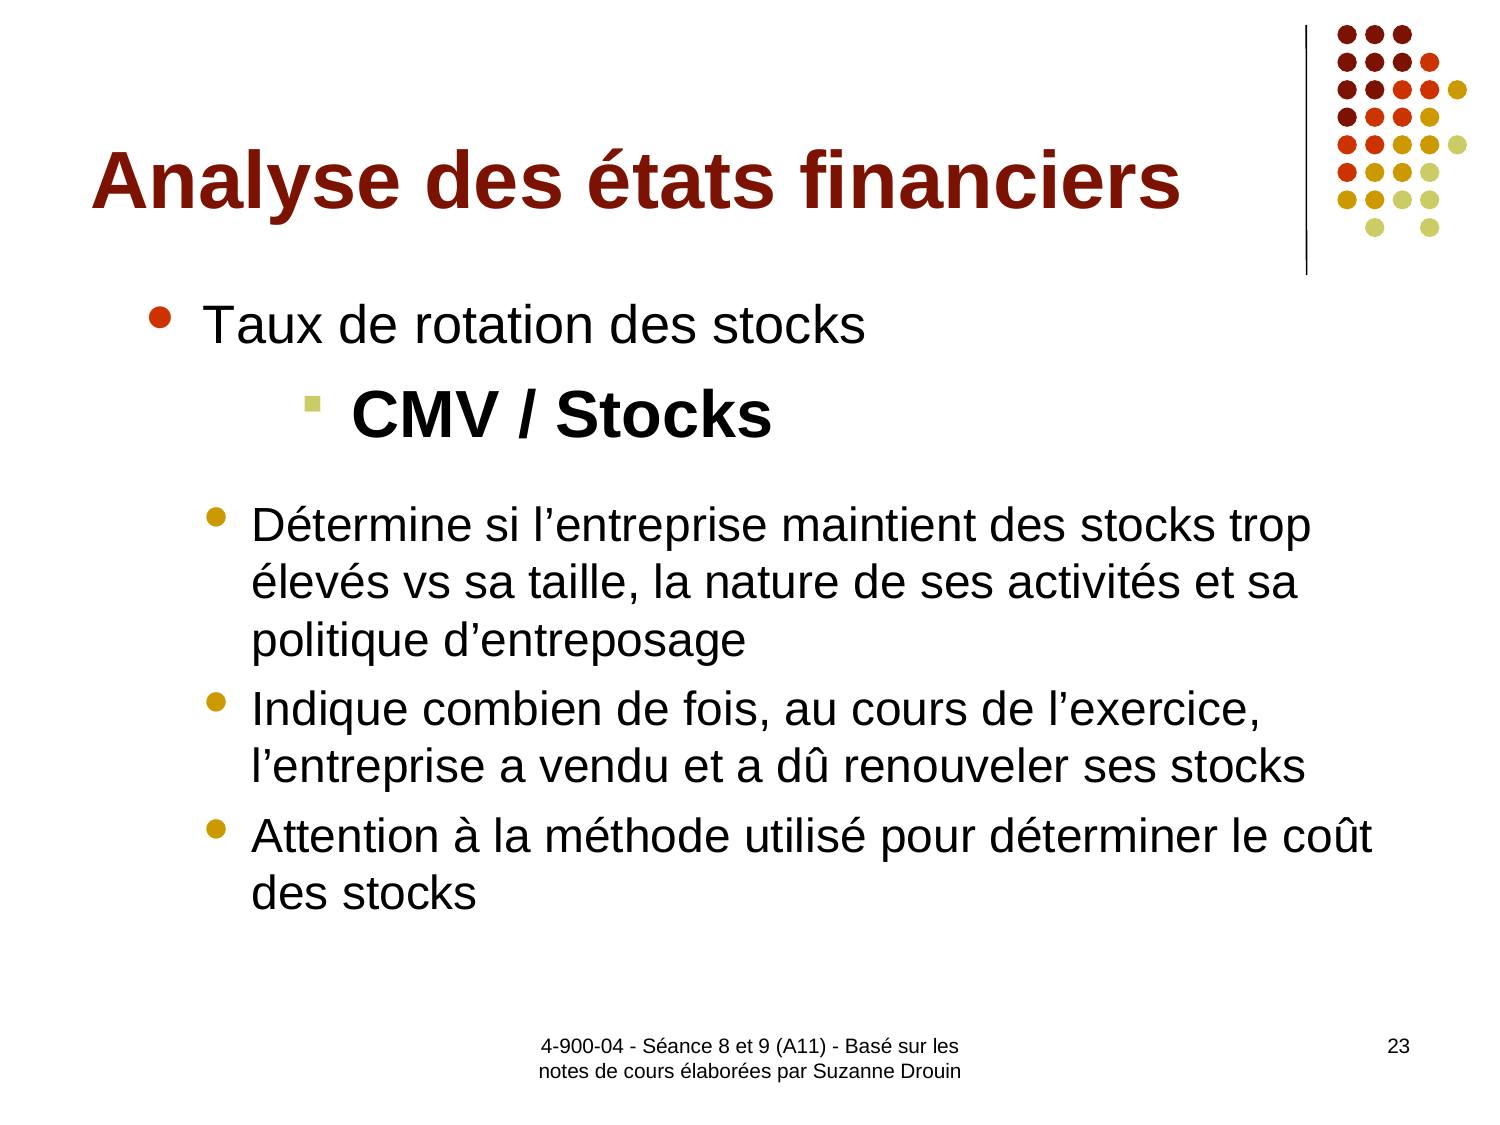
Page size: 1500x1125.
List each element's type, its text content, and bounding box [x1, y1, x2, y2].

text_box <numéro> [1074, 1025, 1426, 1101]
text_box Analyse des états financiers [74, 20, 1313, 233]
text_box Taux de rotation des stocks CMV / Stocks Détermine si l’entreprise maintient des stocks trop élevés vs sa taille, la nature de ses activités et sa politique d’entreposage Indique combien de fois, au cours de l’exercice, l’entreprise a vendu et a dû renouveler ses stocks Attention à la méthode utilisé pour déterminer le coût des stocks [74, 281, 1424, 1047]
text_box 4-900-04 - Séance 8 et 9 (A11) - Basé sur les notes de cours élaborées par Suzanne Drouin [512, 1047, 988, 1101]
